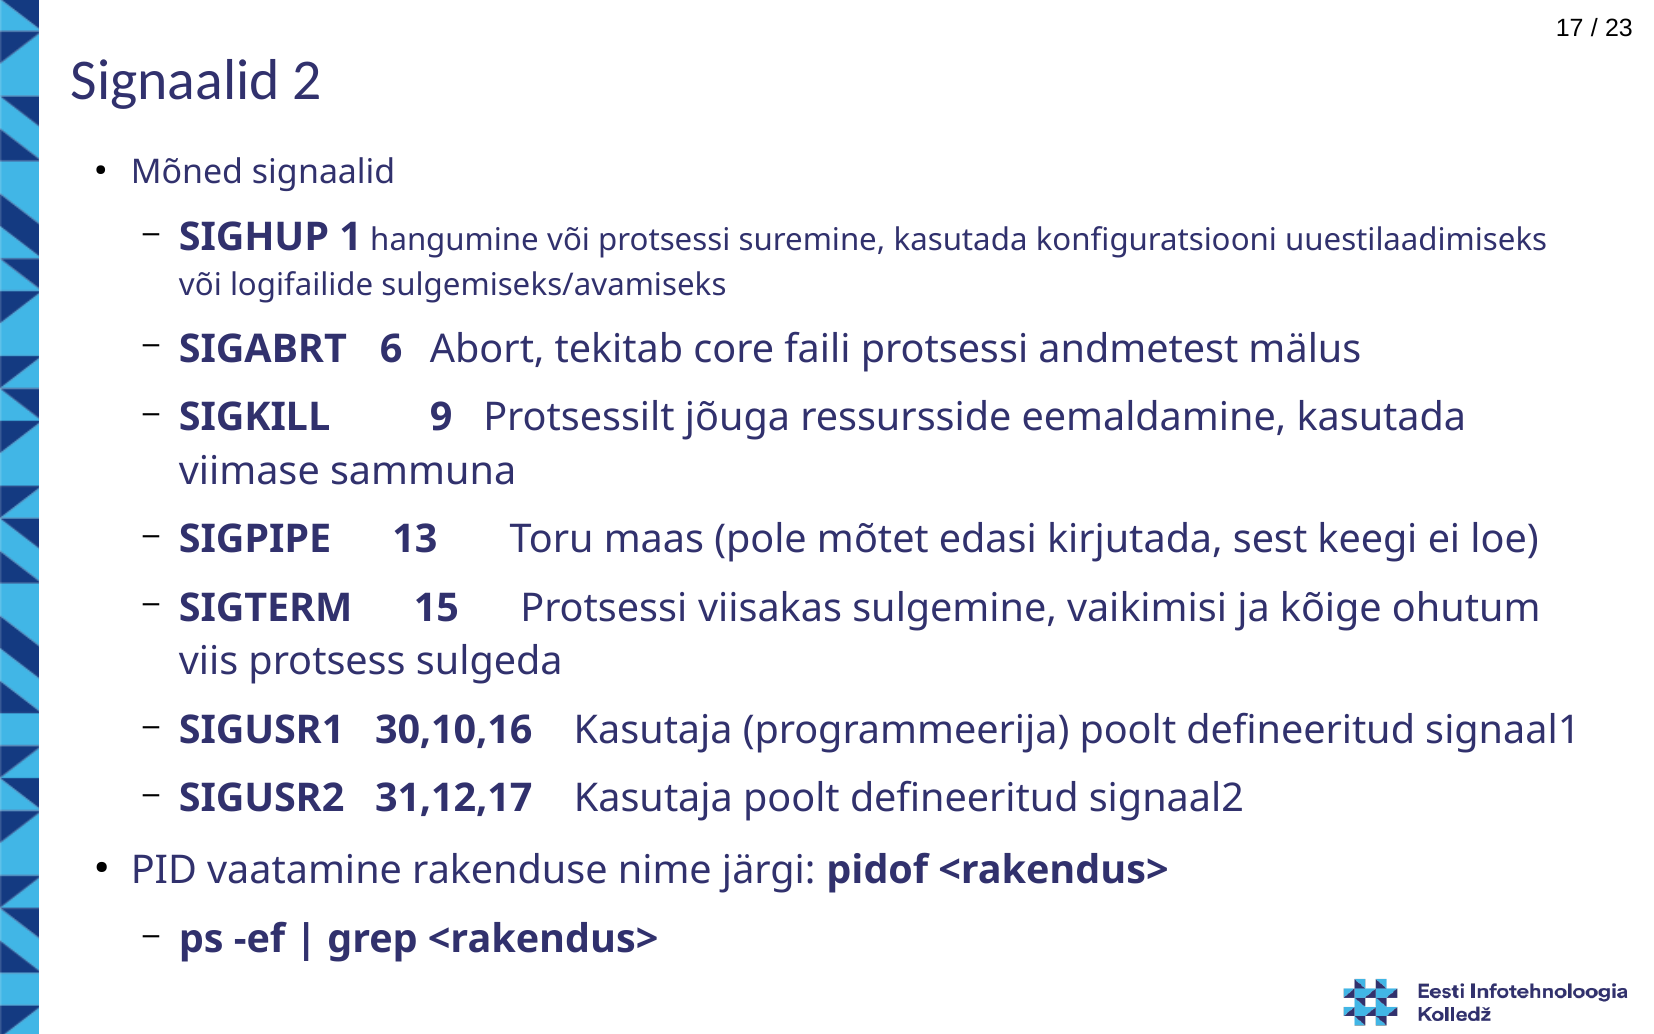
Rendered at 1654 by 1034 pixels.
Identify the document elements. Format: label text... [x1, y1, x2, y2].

title Signaalid 2 [70, 41, 1630, 130]
list Mõned signaalid SIGHUP 1 hangumine või protsessi suremine, kasutada konfiguratsiooni uuestilaadimiseks või logifailide sulgemiseks/avamiseks SIGABRT 6 Abort, tekitab core faili protsessi andmetest mälus SIGKILL 9 Protsessilt jõuga ressursside eemaldamine, kasutada viimase sammuna SIGPIPE 13 Toru maas (pole mõtet edasi kirjutada, sest keegi ei loe) SIGTERM 15 Protsessi viisakas sulgemine, vaikimisi ja kõige ohutum viis protsess sulgeda SIGUSR1 30,10,16 Kasutaja (programmeerija) poolt defineeritud signaal1 SIGUSR2 31,12,17 Kasutaja poolt defineeritud signaal2 PID vaatamine rakenduse nime järgi: pidof <rakendus> ps -ef | grep <rakendus> [82, 147, 1595, 1004]
